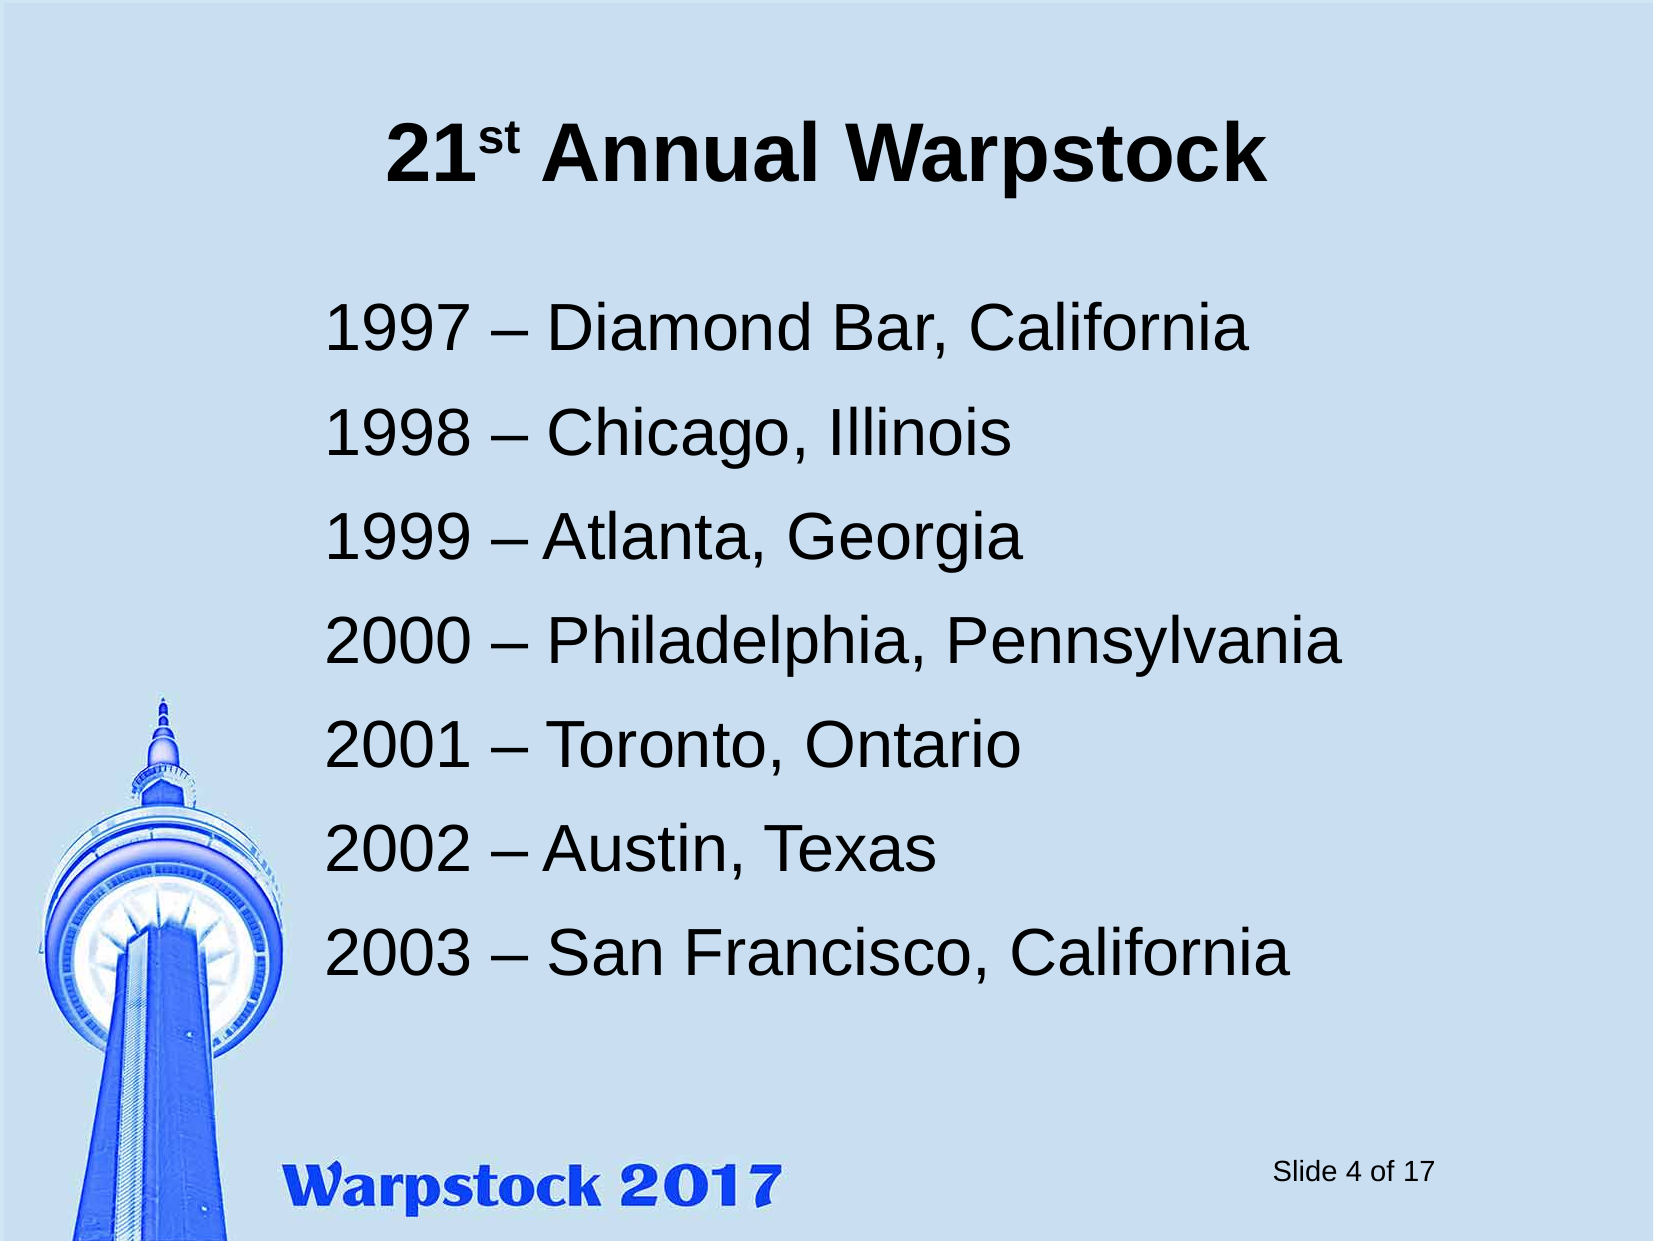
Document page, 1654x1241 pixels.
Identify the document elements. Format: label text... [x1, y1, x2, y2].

title 21st Annual Warpstock [82, 49, 1571, 257]
list 1997 – Diamond Bar, California 1998 – Chicago, Illinois 1999 – Atlanta, Georgia 2000 – Philadelphia, Pennsylvania 2001 – Toronto, Ontario 2002 – Austin, Texas 2003 – San Francisco, California [324, 290, 1571, 1010]
picture [4, 3, 1654, 1241]
